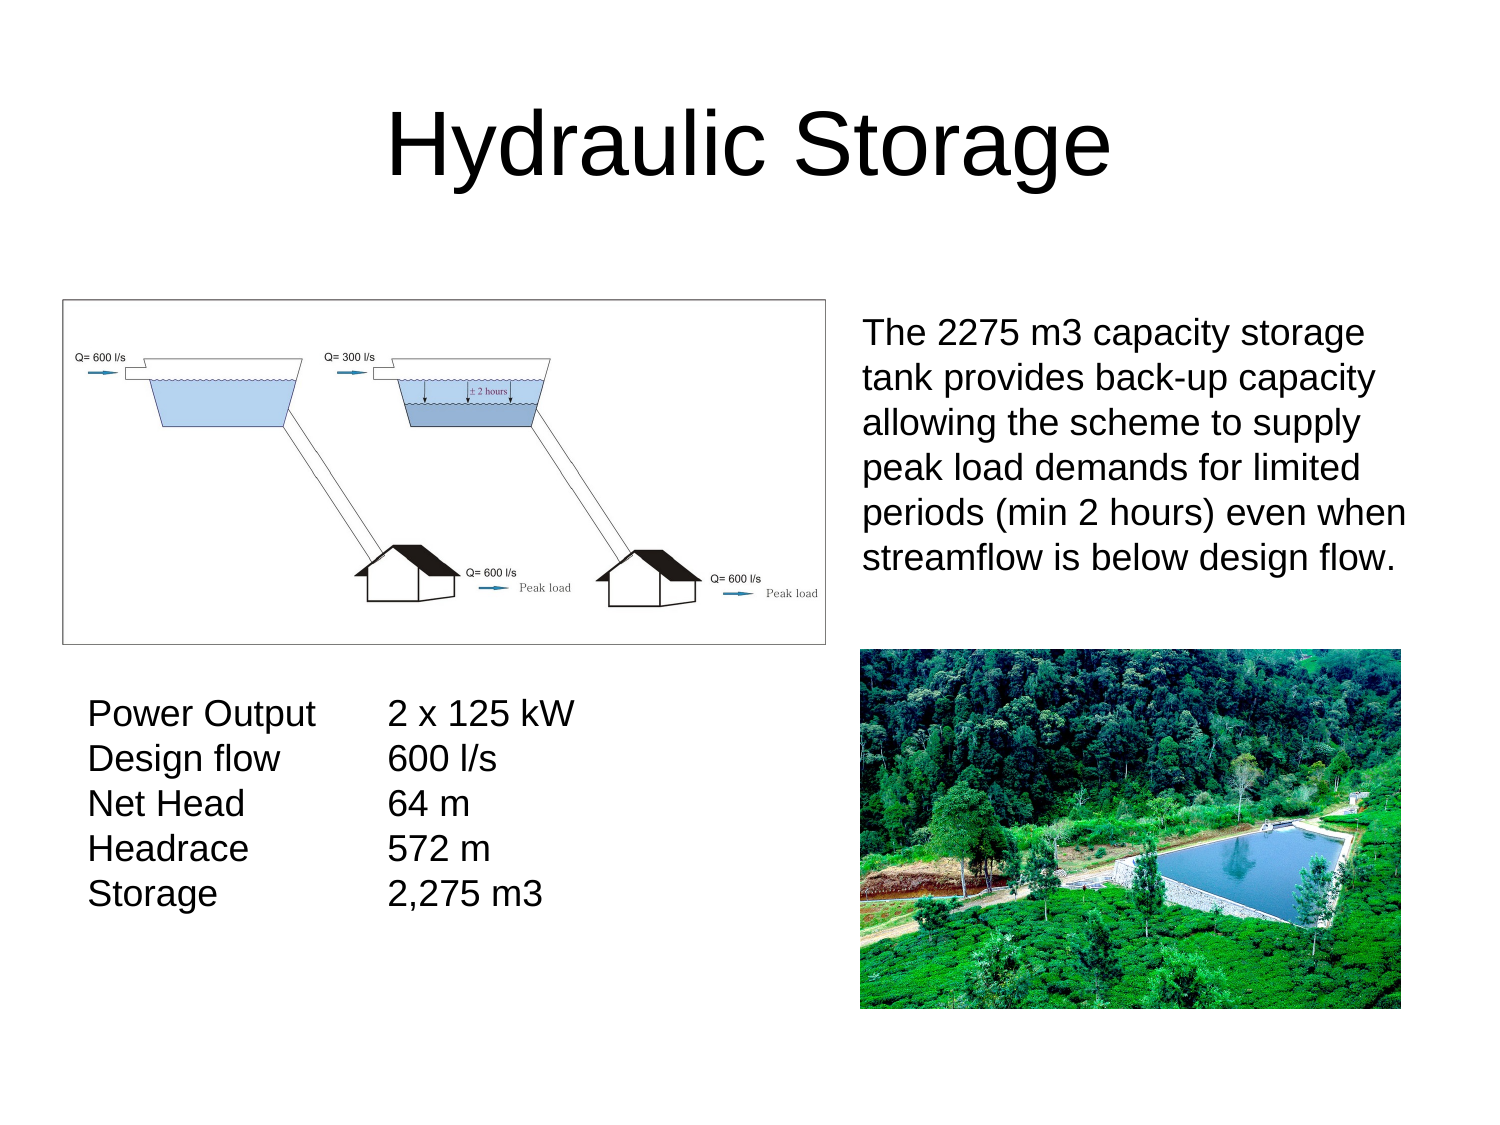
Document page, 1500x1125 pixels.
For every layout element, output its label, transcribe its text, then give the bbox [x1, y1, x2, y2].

title Hydraulic Storage [75, 45, 1426, 233]
text_box Power Output 2 x 125 kW Design flow 600 l/s Net Head 64 m Headrace 572 m Storage 2,275 m3 [72, 680, 590, 922]
picture [62, 299, 826, 645]
text_box The 2275 m3 capacity storage tank provides back-up capacity allowing the scheme to supply peak load demands for limited periods (min 2 hours) even when streamflow is below design flow. [847, 299, 1451, 586]
picture [860, 649, 1401, 1009]
